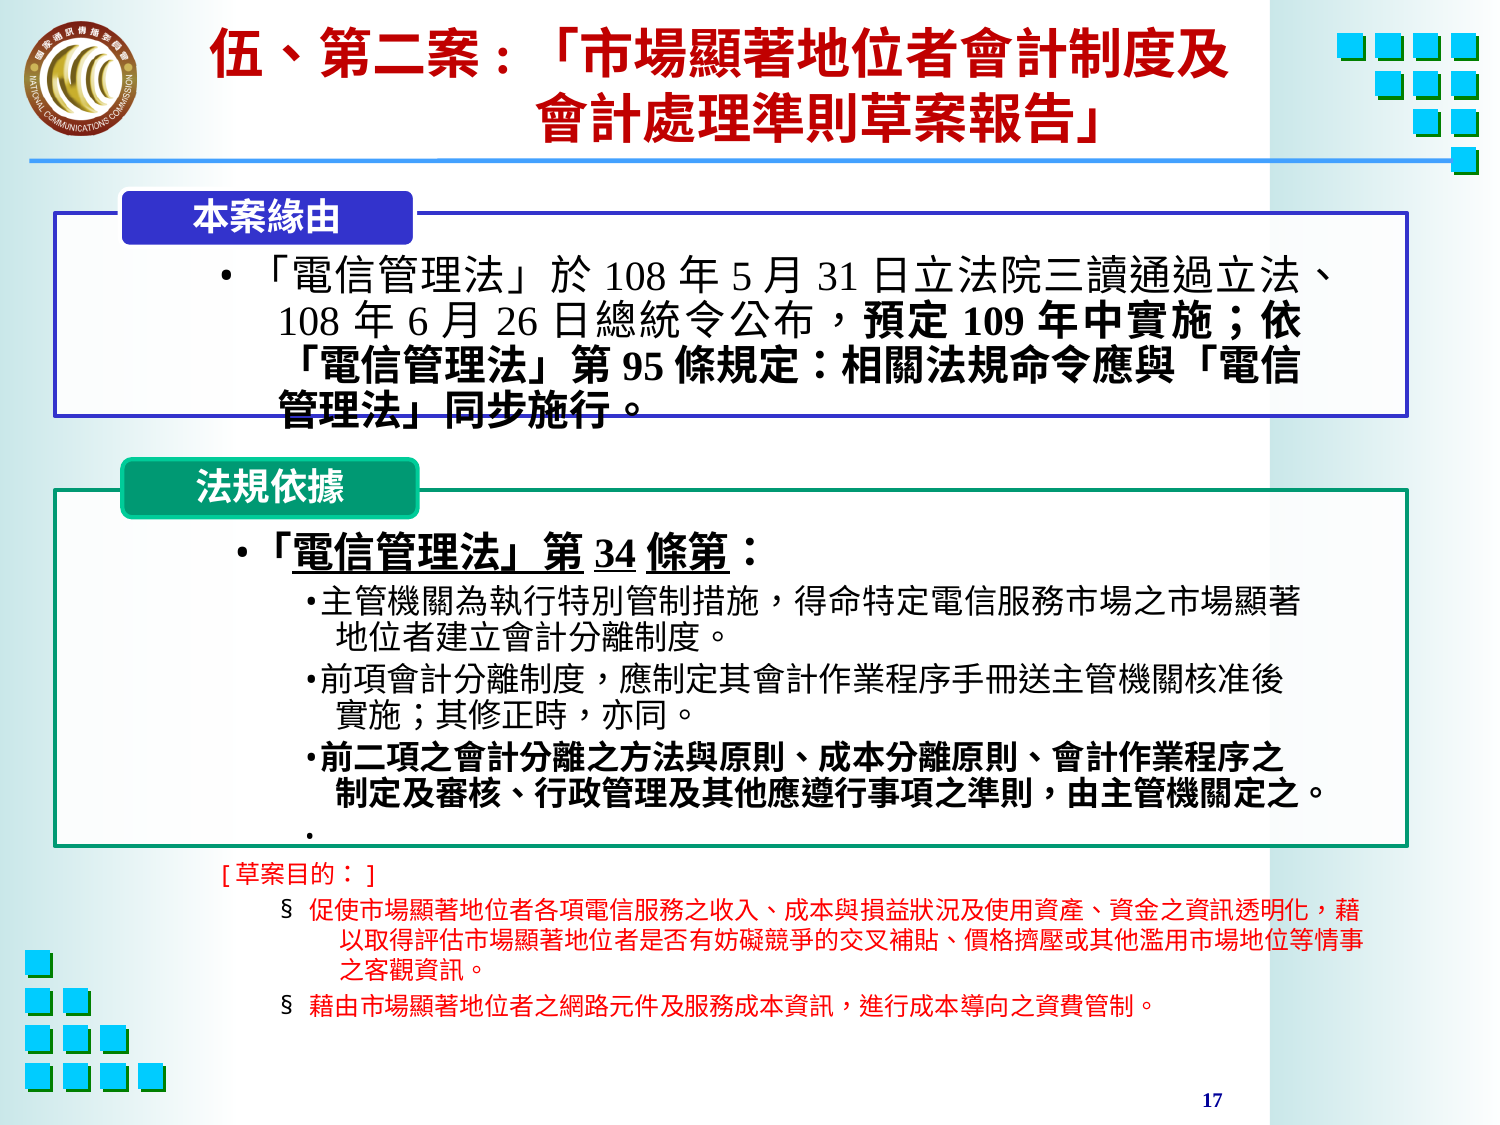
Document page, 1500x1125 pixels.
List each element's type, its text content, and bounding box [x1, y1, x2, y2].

text_box 本案緣由 [119, 188, 416, 247]
text_box 「電信管理法」於108年5月31日立法院三讀通過立法、108年6月26日總統令公布，預定109年中實施；依「電信管理法」第95條規定：相關法規命令應與「電信管理法」同步施行。 [54, 213, 1408, 417]
title 伍、第二案:「市場顯著地位者會計制度及會計處理準則草案報告」 [194, 7, 1247, 161]
text_box 法規依據 [122, 459, 418, 518]
text_box [草案目的：] 促使市場顯著地位者各項電信服務之收入、成本與損益狀況及使用資產、資金之資訊透明化，藉以取得評估市場顯著地位者是否有妨礙競爭的交叉補貼、價格擠壓或其他濫用市場地位等情事之客觀資訊。 藉由市場顯著地位者之網路元件及服務成本資訊，進行成本導向之資費管制。 [207, 851, 1400, 1028]
text_box 「電信管理法」第34條第： 主管機關為執行特別管制措施，得命特定電信服務市場之市場顯著地位者建立會計分離制度。 前項會計分離制度，應制定其會計作業程序手冊送主管機關核准後實施；其修正時，亦同。 前二項之會計分離之方法與原則、成本分離原則、會計作業程序之制定及審核、行政管理及其他應遵行事項之準則，由主管機關定之。 [54, 490, 1408, 847]
